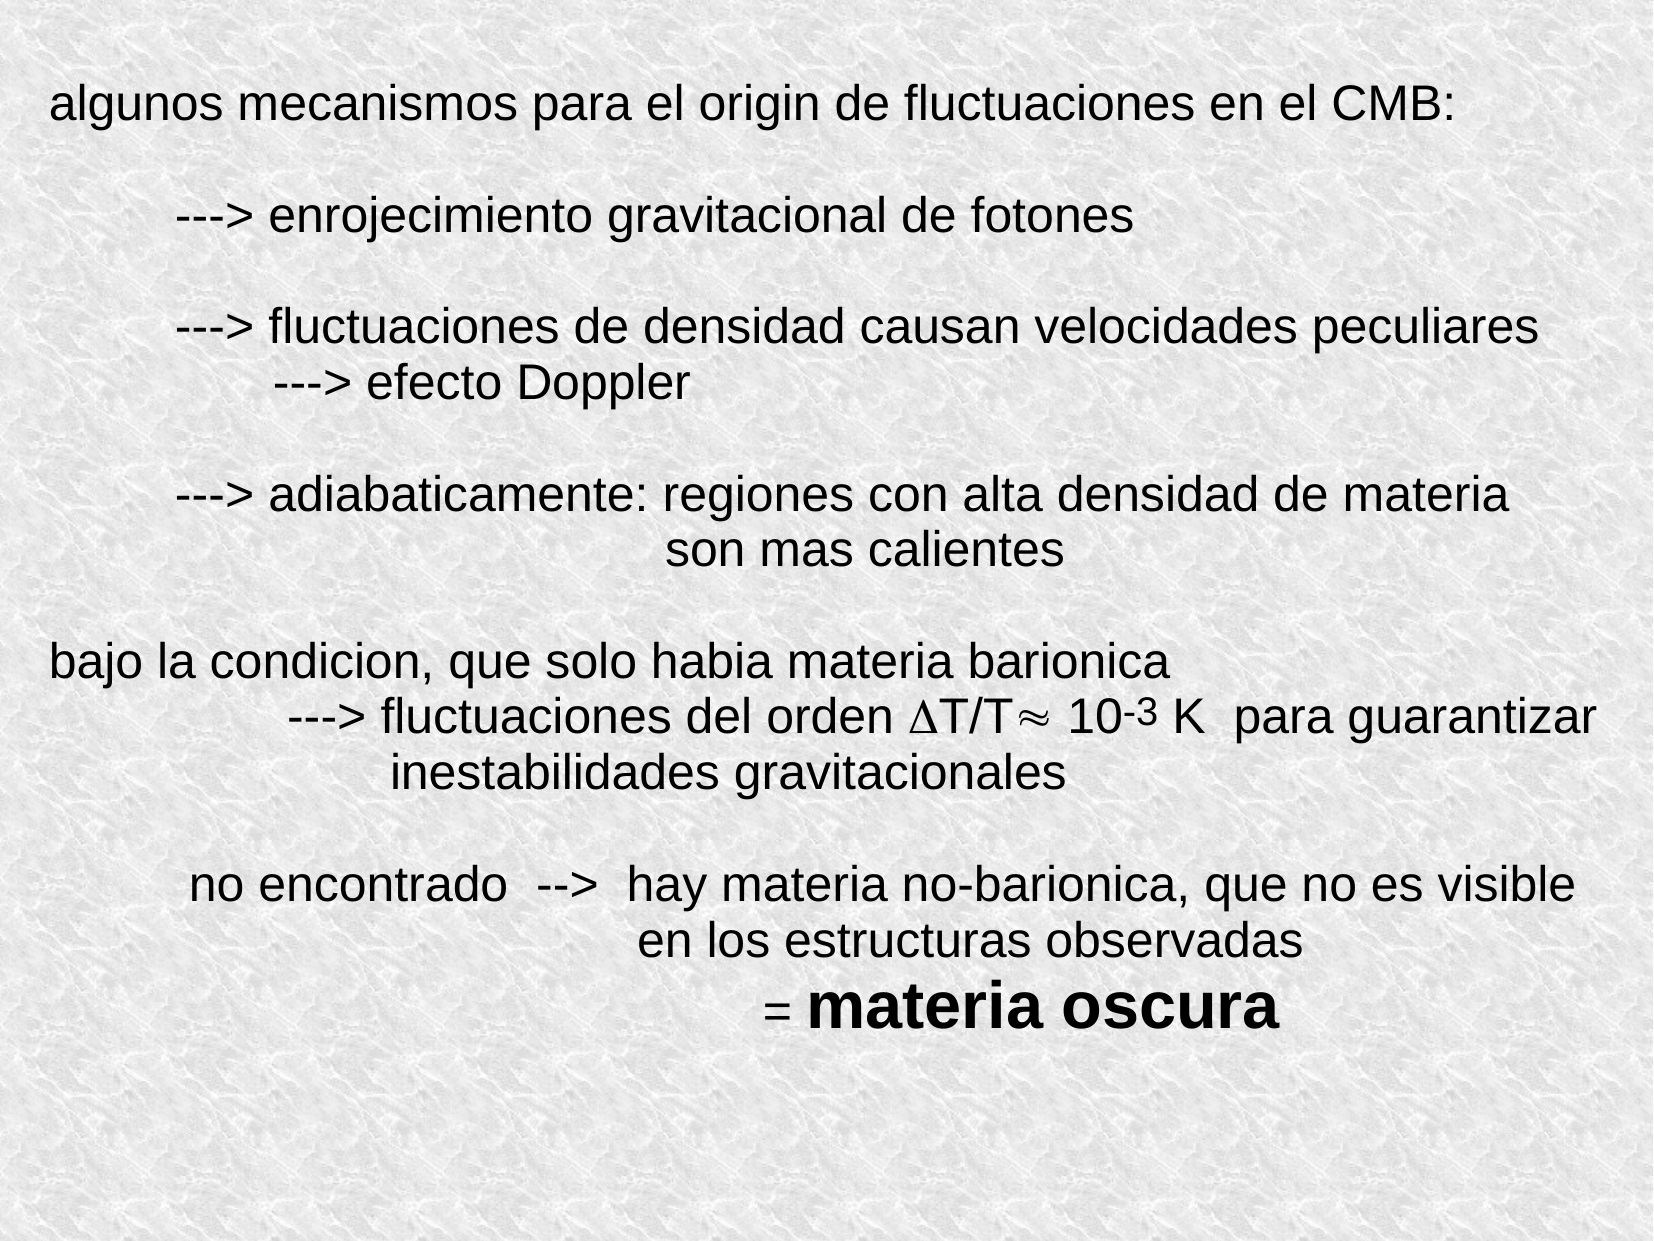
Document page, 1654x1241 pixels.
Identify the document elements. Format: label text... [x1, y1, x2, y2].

text_box algunos mecanismos para el origin de fluctuaciones en el CMB: ---> enrojecimiento gravitacional de fotones ---> fluctuaciones de densidad causan velocidades peculiares ---> efecto Doppler ---> adiabaticamente: regiones con alta densidad de materia son mas calientes bajo la condicion, que solo habia materia barionica ---> fluctuaciones del orden T/T≈ 10-3 K para guarantizar inestabilidades gravitacionales no encontrado --> hay materia no-barionica, que no es visible en los estructuras observadas = materia oscura [34, 68, 1613, 1227]
picture [0, 0, 1654, 1241]
